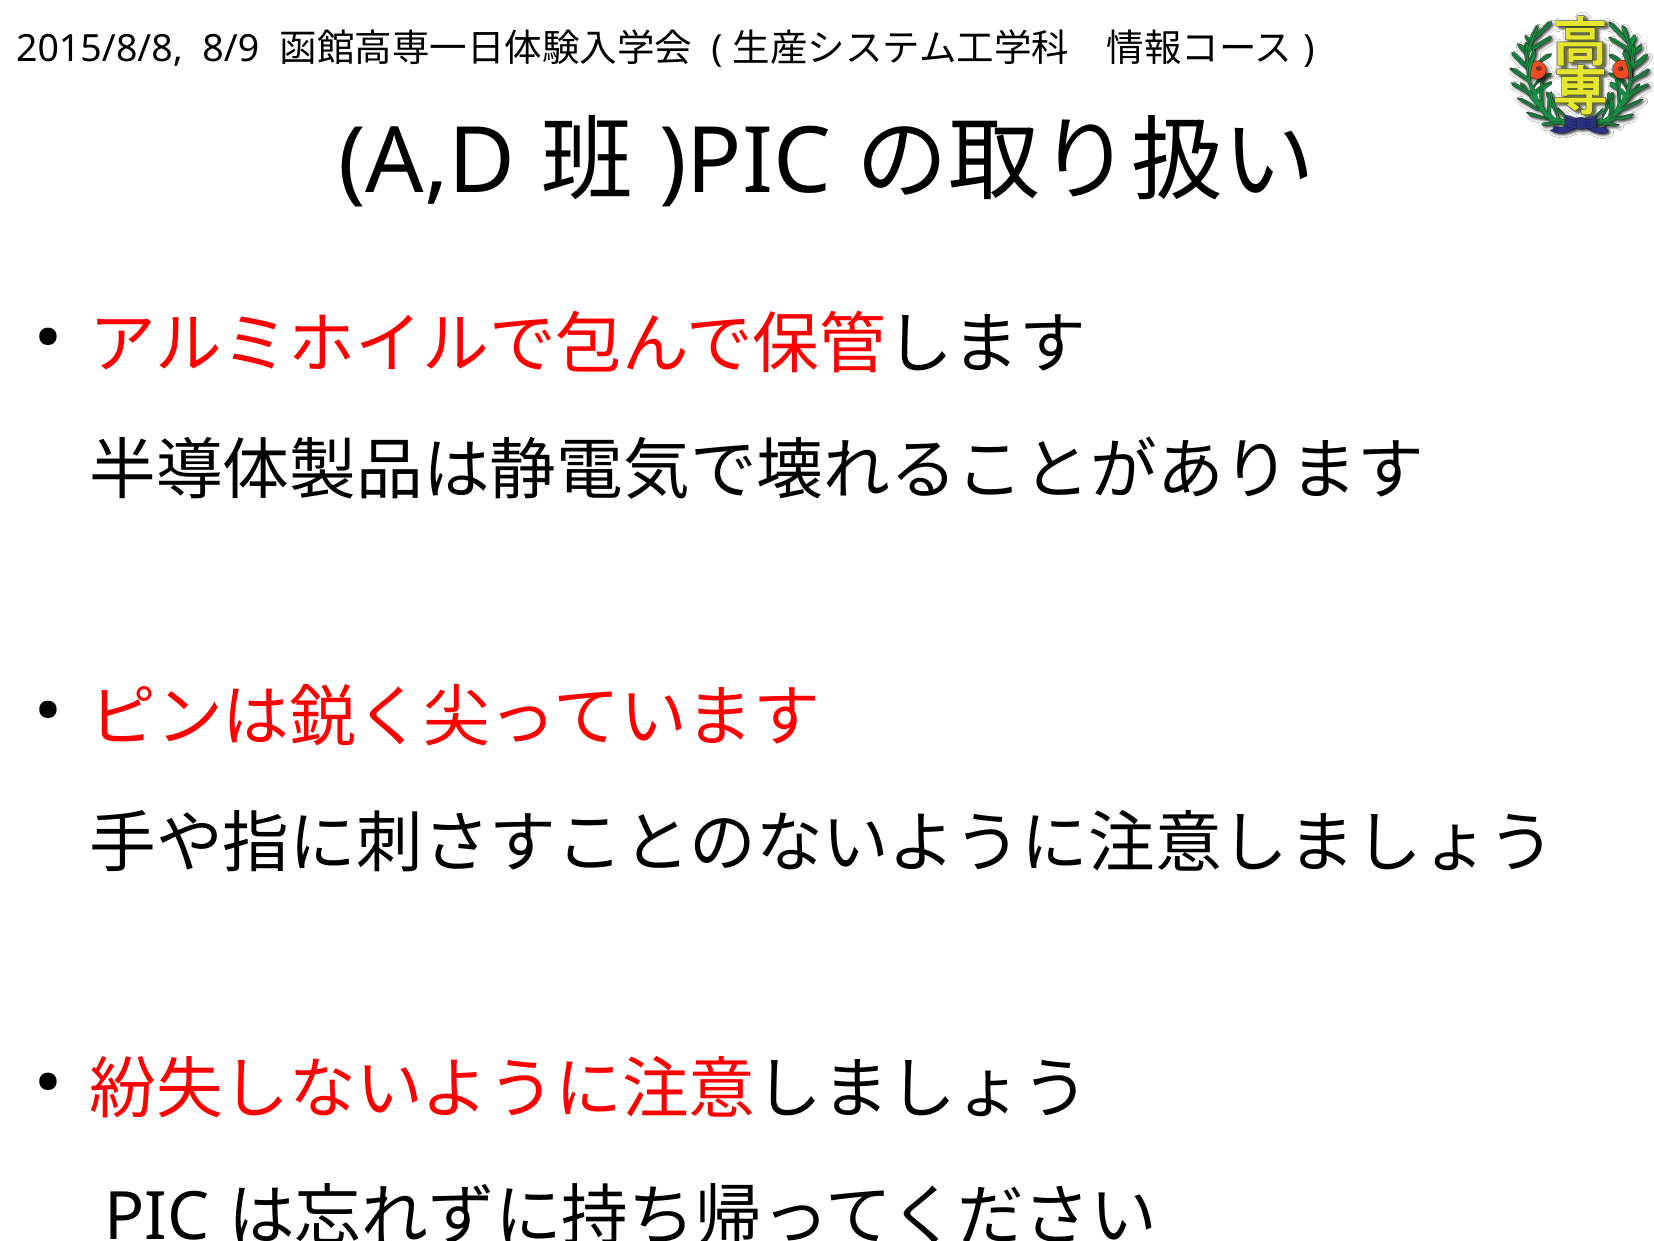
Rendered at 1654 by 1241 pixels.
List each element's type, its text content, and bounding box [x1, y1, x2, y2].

picture [1506, 0, 1654, 157]
title (A,D班)PICの取り扱い [82, 49, 1571, 257]
list アルミホイルで包んで保管します 半導体製品は静電気で壊れることがあります ピンは鋭く尖っています 手や指に刺さすことのないように注意しましょう 紛失しないように注意しましょう PICは忘れずに持ち帰ってください 後の工程でこのPICを使います [18, 290, 1615, 1241]
